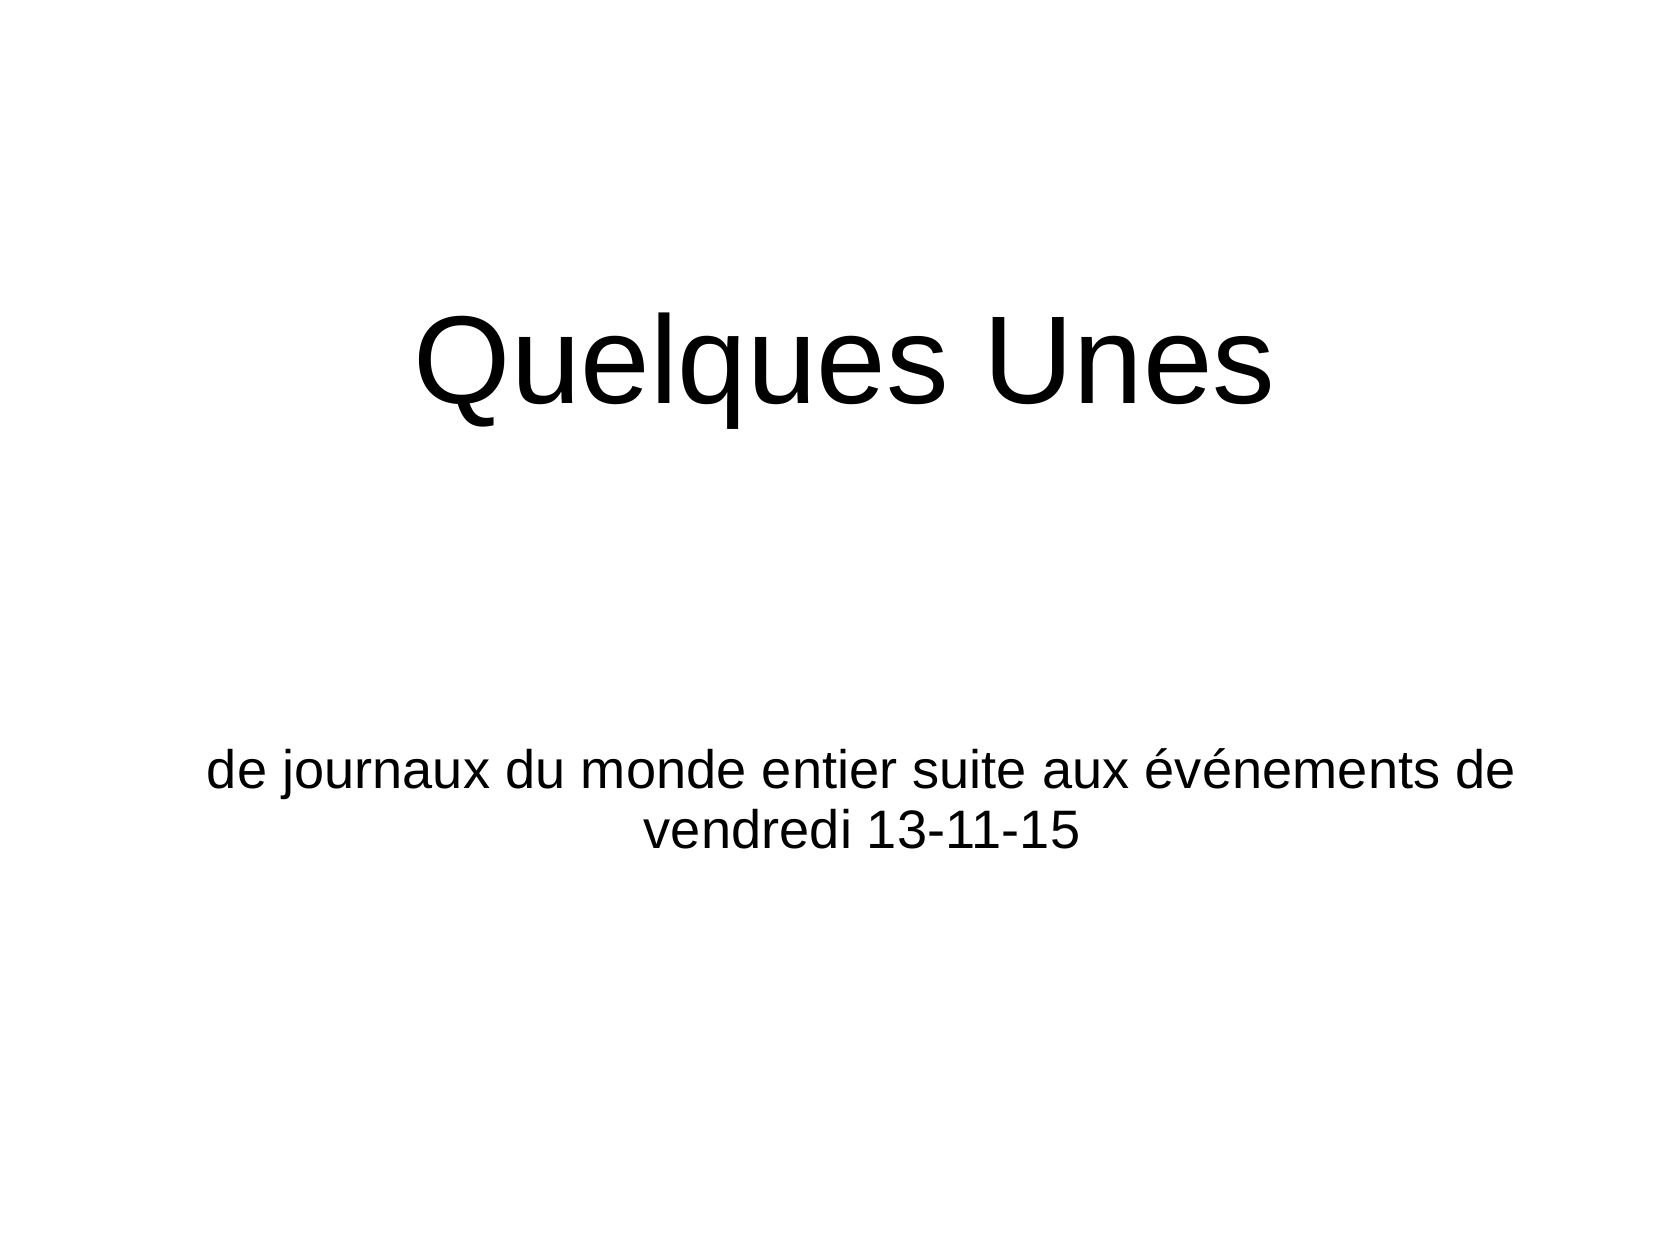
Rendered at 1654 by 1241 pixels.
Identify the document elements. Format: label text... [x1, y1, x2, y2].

list Quelques Unes de journaux du monde entier suite aux événements de vendredi 13-11-15 [82, 290, 1571, 1109]
